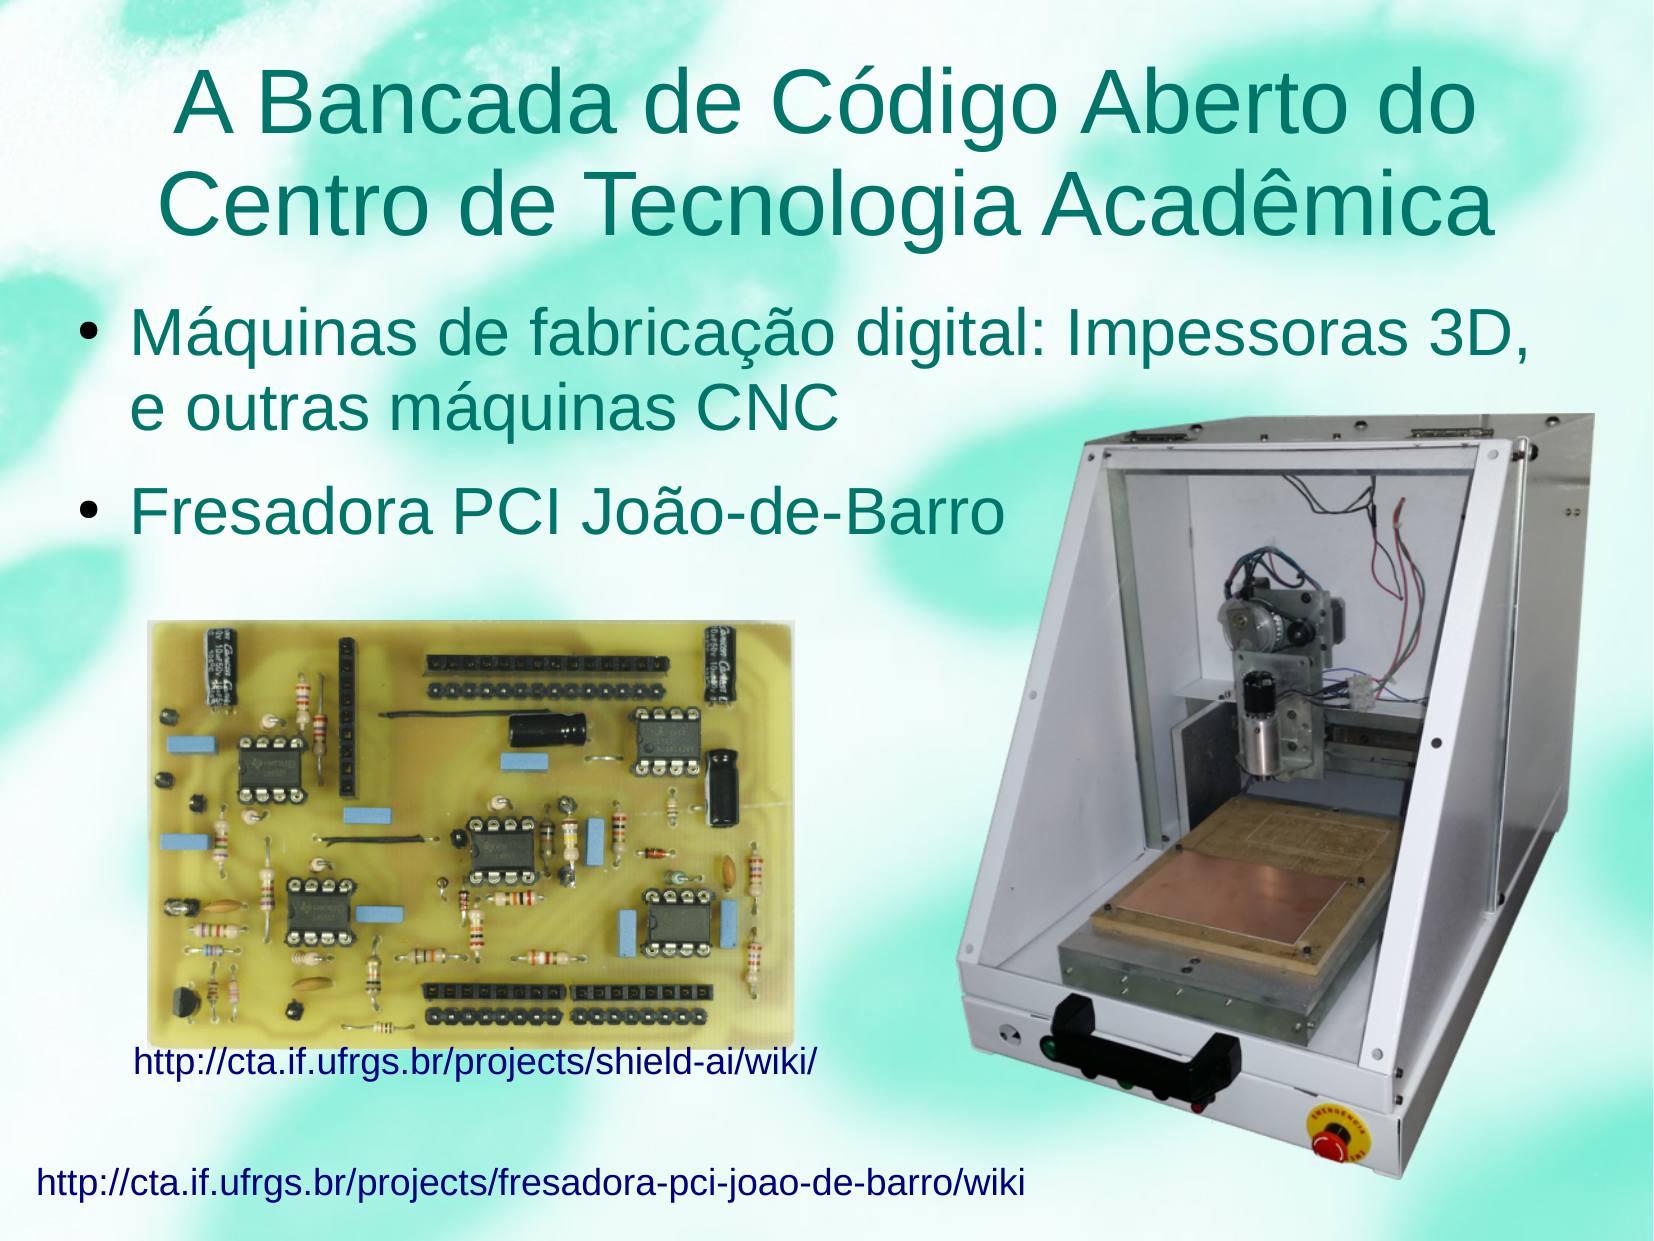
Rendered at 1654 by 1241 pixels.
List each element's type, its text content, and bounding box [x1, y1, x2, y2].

text_box http://cta.if.ufrgs.br/projects/shield-ai/wiki/ [118, 1033, 916, 1133]
title A Bancada de Código Aberto do Centro de Tecnologia Acadêmica [82, 49, 1571, 257]
text_box http://cta.if.ufrgs.br/projects/fresadora-pci-joao-de-barro/wiki [21, 1153, 1123, 1211]
list Máquinas de fabricação digital: Impessoras 3D, e outras máquinas CNC Fresadora PCI João-de-Barro [59, 295, 1548, 1015]
picture [0, 0, 1654, 1241]
